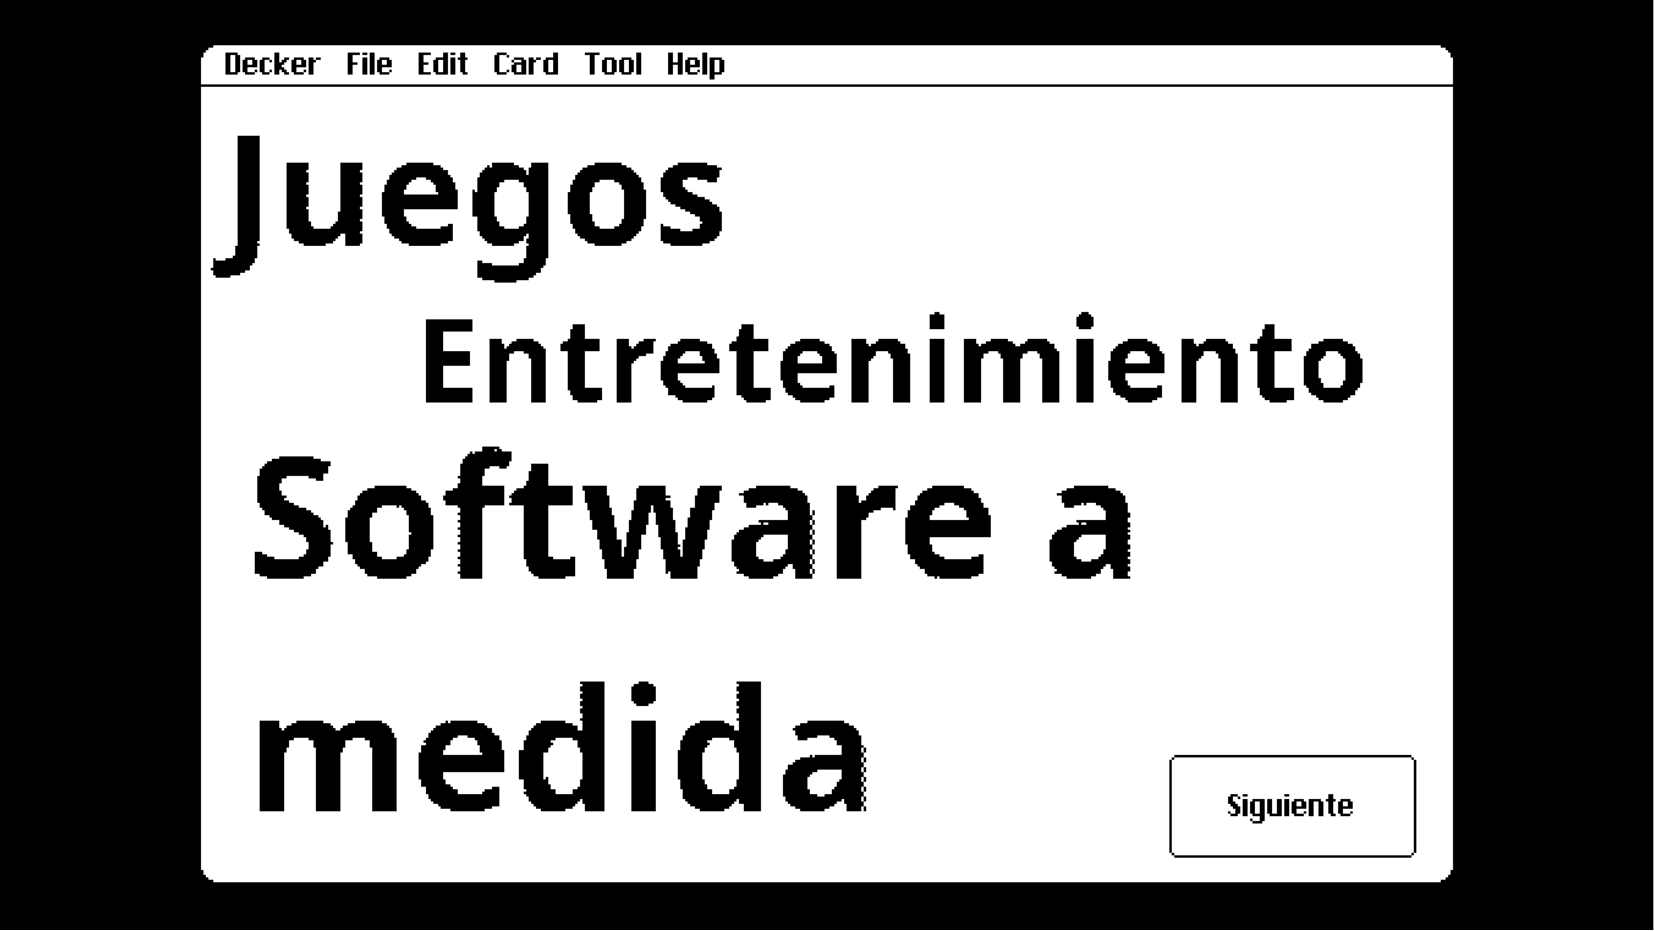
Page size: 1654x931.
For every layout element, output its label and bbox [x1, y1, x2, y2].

picture [195, 38, 1458, 886]
